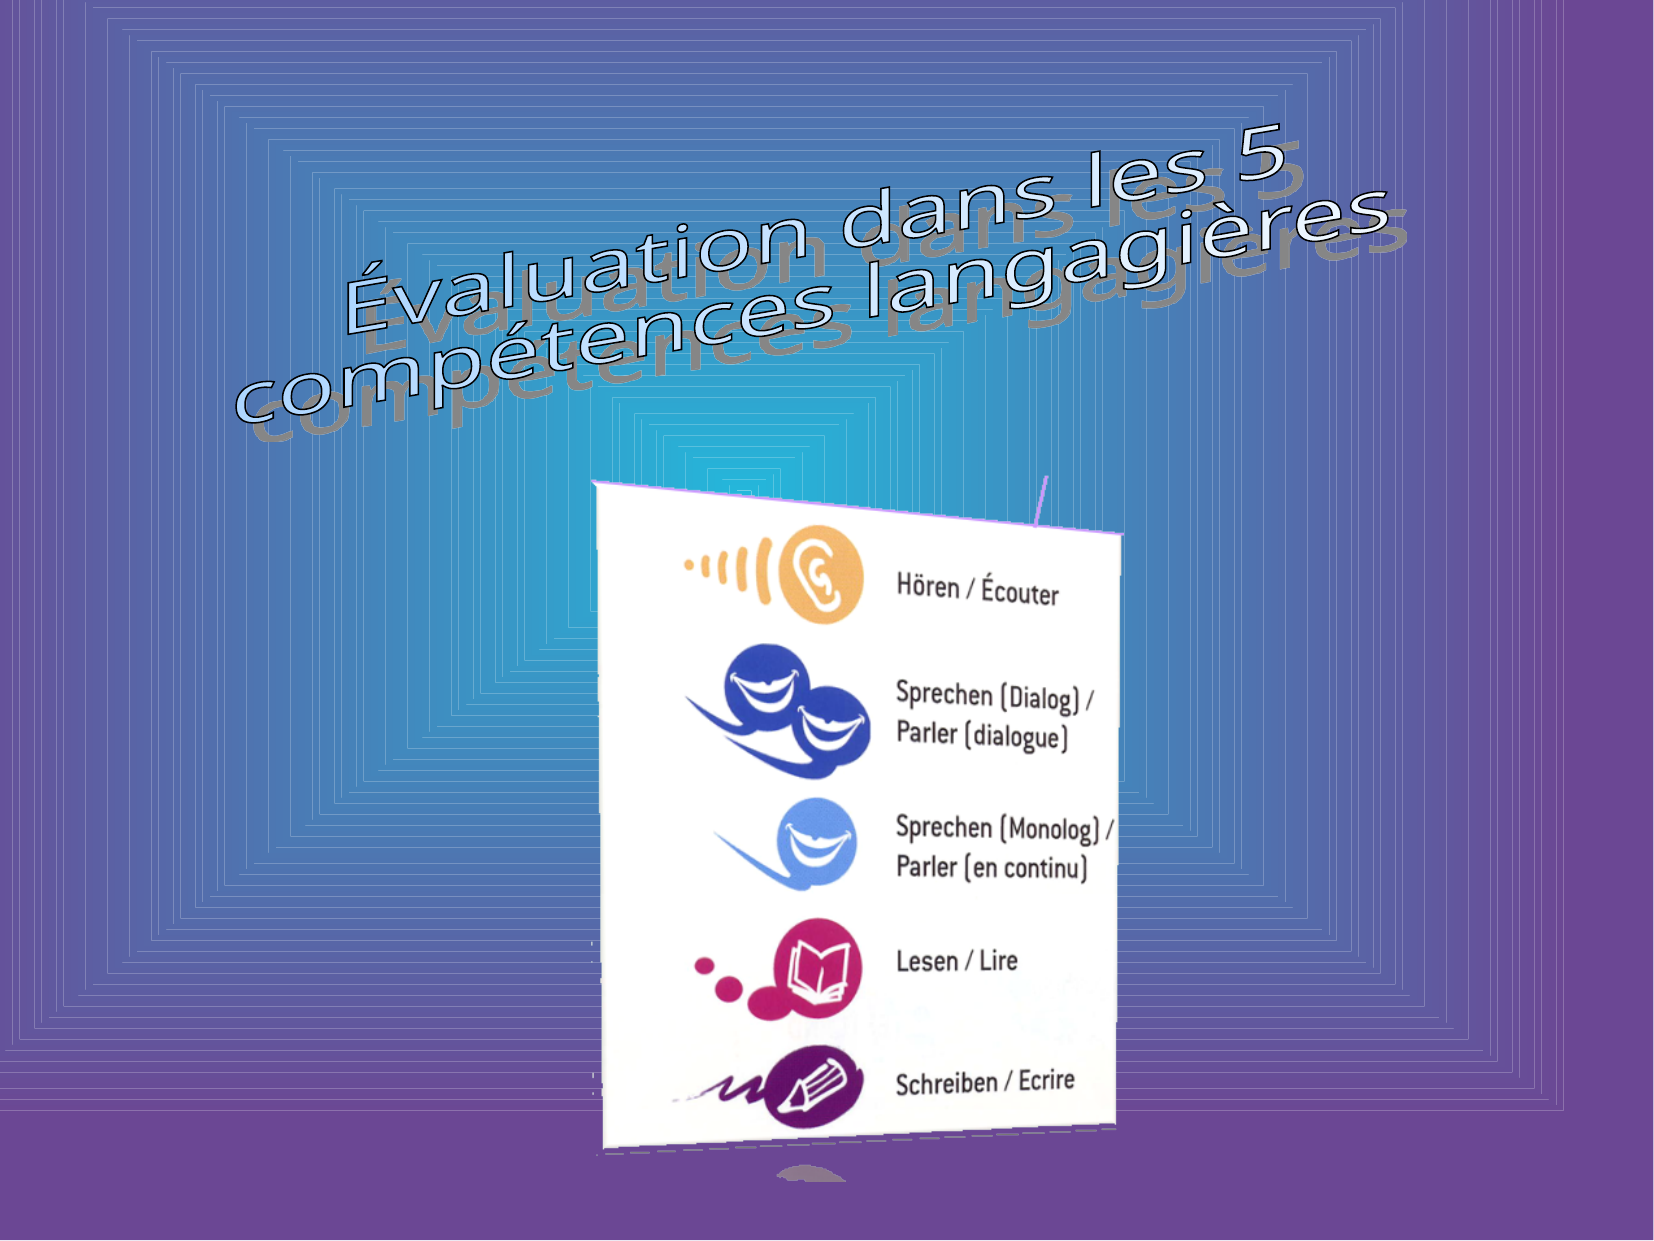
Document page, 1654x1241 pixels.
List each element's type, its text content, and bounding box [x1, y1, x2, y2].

text_box Évaluation dans les 5 compétences langagières [960, 185, 1004, 230]
text_box Évaluation dans les 5 compétences langagières [348, 276, 387, 335]
text_box Évaluation dans les 5 compétences langagières [700, 230, 749, 272]
text_box Évaluation dans les 5 compétences langagières [392, 279, 442, 324]
text_box Évaluation dans les 5 compétences langagières [1113, 159, 1158, 201]
text_box Évaluation dans les 5 compétences langagières [843, 187, 890, 248]
text_box Évaluation dans les 5 compétences langagières [891, 269, 934, 313]
text_box Évaluation dans les 5 compétences langagières [1240, 123, 1284, 181]
text_box Évaluation dans les 5 compétences langagières [1350, 191, 1388, 234]
text_box Évaluation dans les 5 compétences langagières [282, 373, 331, 415]
text_box Évaluation dans les 5 compétences langagières [741, 295, 786, 337]
text_box Évaluation dans les 5 compétences langagières [434, 347, 481, 410]
text_box Évaluation dans les 5 compétences langagières [446, 273, 489, 317]
text_box Évaluation dans les 5 compétences langagières [1119, 228, 1166, 290]
text_box Évaluation dans les 5 compétences langagières [636, 234, 668, 283]
text_box Évaluation dans les 5 compétences langagières [585, 249, 628, 293]
text_box Évaluation dans les 5 compétences langagières [528, 257, 573, 302]
text_box Évaluation dans les 5 compétences langagières [236, 381, 275, 423]
text_box Évaluation dans les 5 compétences langagières [637, 312, 682, 357]
text_box Évaluation dans les 5 compétences langagières [795, 286, 833, 329]
text_box Évaluation dans les 5 compétences langagières [580, 322, 625, 364]
text_box Évaluation dans les 5 compétences langagières [694, 303, 733, 345]
picture [590, 472, 1124, 1182]
text_box Évaluation dans les 5 compétences langagières [1016, 176, 1054, 219]
text_box Évaluation dans les 5 compétences langagières [902, 195, 945, 239]
text_box Évaluation dans les 5 compétences langagières [1064, 240, 1107, 283]
text_box Évaluation dans les 5 compétences langagières [490, 338, 536, 380]
text_box Évaluation dans les 5 compétences langagières [1167, 150, 1205, 194]
text_box Évaluation dans les 5 compétences langagières [1005, 247, 1052, 309]
text_box Évaluation dans les 5 compétences langagières [1296, 200, 1341, 242]
text_box Évaluation dans les 5 compétences langagières [1204, 216, 1249, 258]
text_box Évaluation dans les 5 compétences langagières [1261, 206, 1292, 251]
text_box Évaluation dans les 5 compétences langagières [343, 357, 419, 408]
text_box Évaluation dans les 5 compétences langagières [761, 219, 806, 264]
text_box Évaluation dans les 5 compétences langagières [541, 323, 573, 371]
text_box Évaluation dans les 5 compétences langagières [949, 259, 993, 304]
